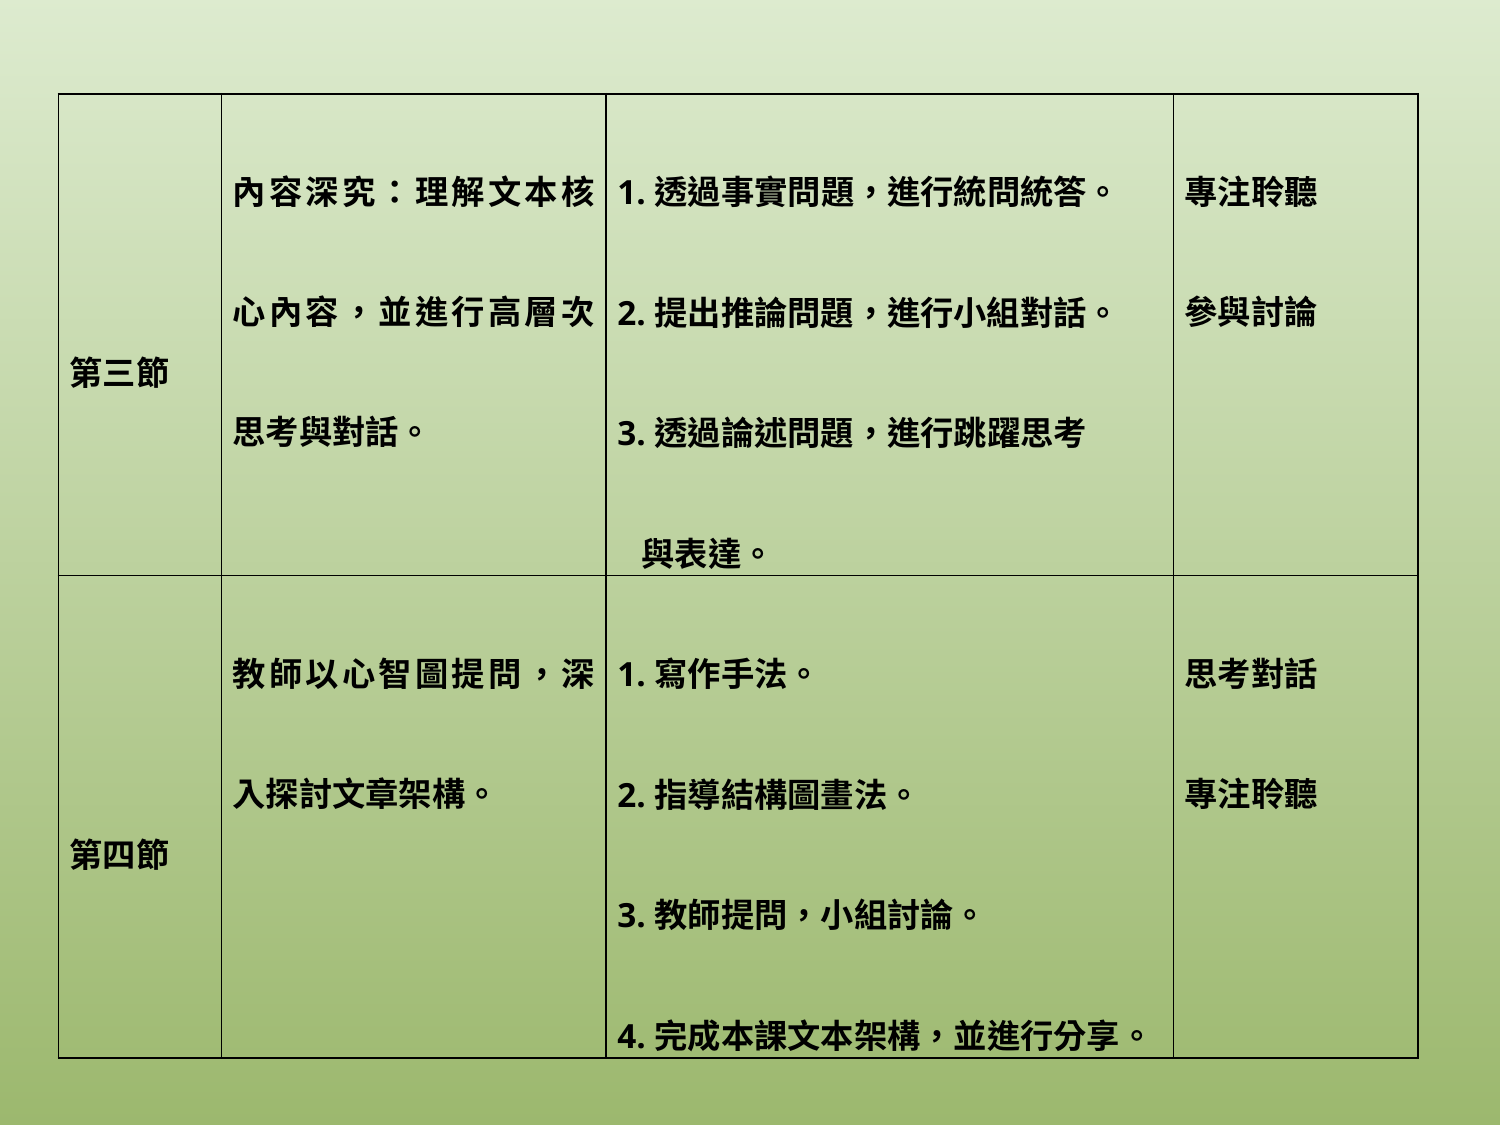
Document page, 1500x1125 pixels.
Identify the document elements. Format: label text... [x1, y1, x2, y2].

table_header 第三節 [59, 95, 221, 575]
table_cell 1.寫作手法。 2.指導結構圖畫法。 3.教師提問，小組討論。 4.完成本課文本架構，並進行分享。 [607, 576, 1173, 1057]
table_header 內容深究：理解文本核心內容，並進行高層次思考與對話。 [222, 95, 605, 575]
table_cell 第四節 [59, 576, 221, 1057]
table_cell 思考對話 專注聆聽 [1174, 576, 1417, 1057]
table_header 專注聆聽 參與討論 [1174, 95, 1417, 575]
table_cell 教師以心智圖提問，深入探討文章架構。 [222, 576, 605, 1057]
table_header 1.透過事實問題，進行統問統答。 2.提出推論問題，進行小組對話。 3.透過論述問題，進行跳躍思考 與表達。 [607, 95, 1173, 575]
